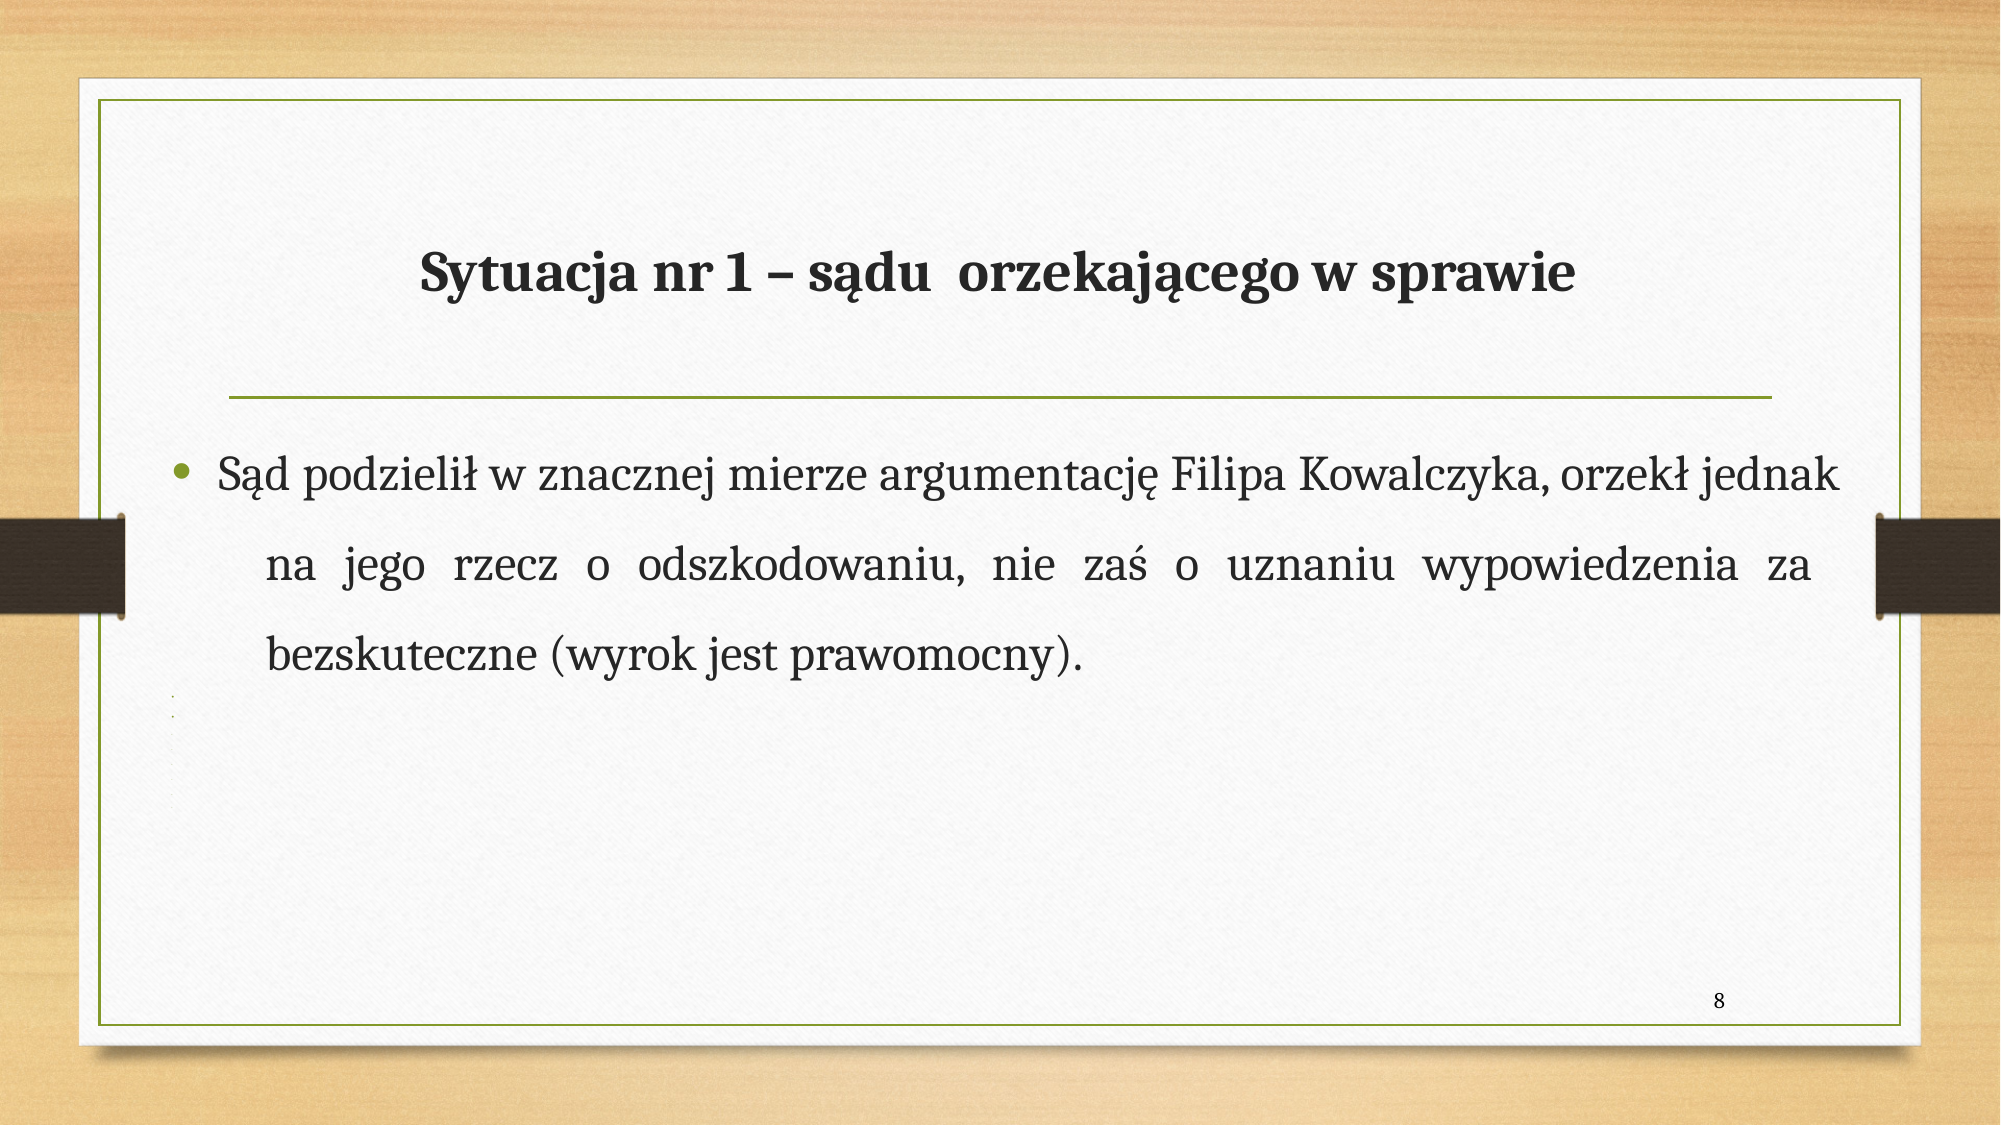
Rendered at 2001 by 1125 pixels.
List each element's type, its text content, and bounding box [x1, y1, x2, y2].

title Sytuacja nr 1 – sądu orzekającego w sprawie [212, 161, 1788, 376]
list Sąd podzielił w znacznej mierze argumentację Filipa Kowalczyka, orzekł jednak na jego rzecz o odszkodowaniu, nie zaś o uznaniu wypowiedzenia za bezskuteczne (wyrok jest prawomocny). [156, 402, 1856, 964]
text_box [1698, 979, 1788, 1026]
